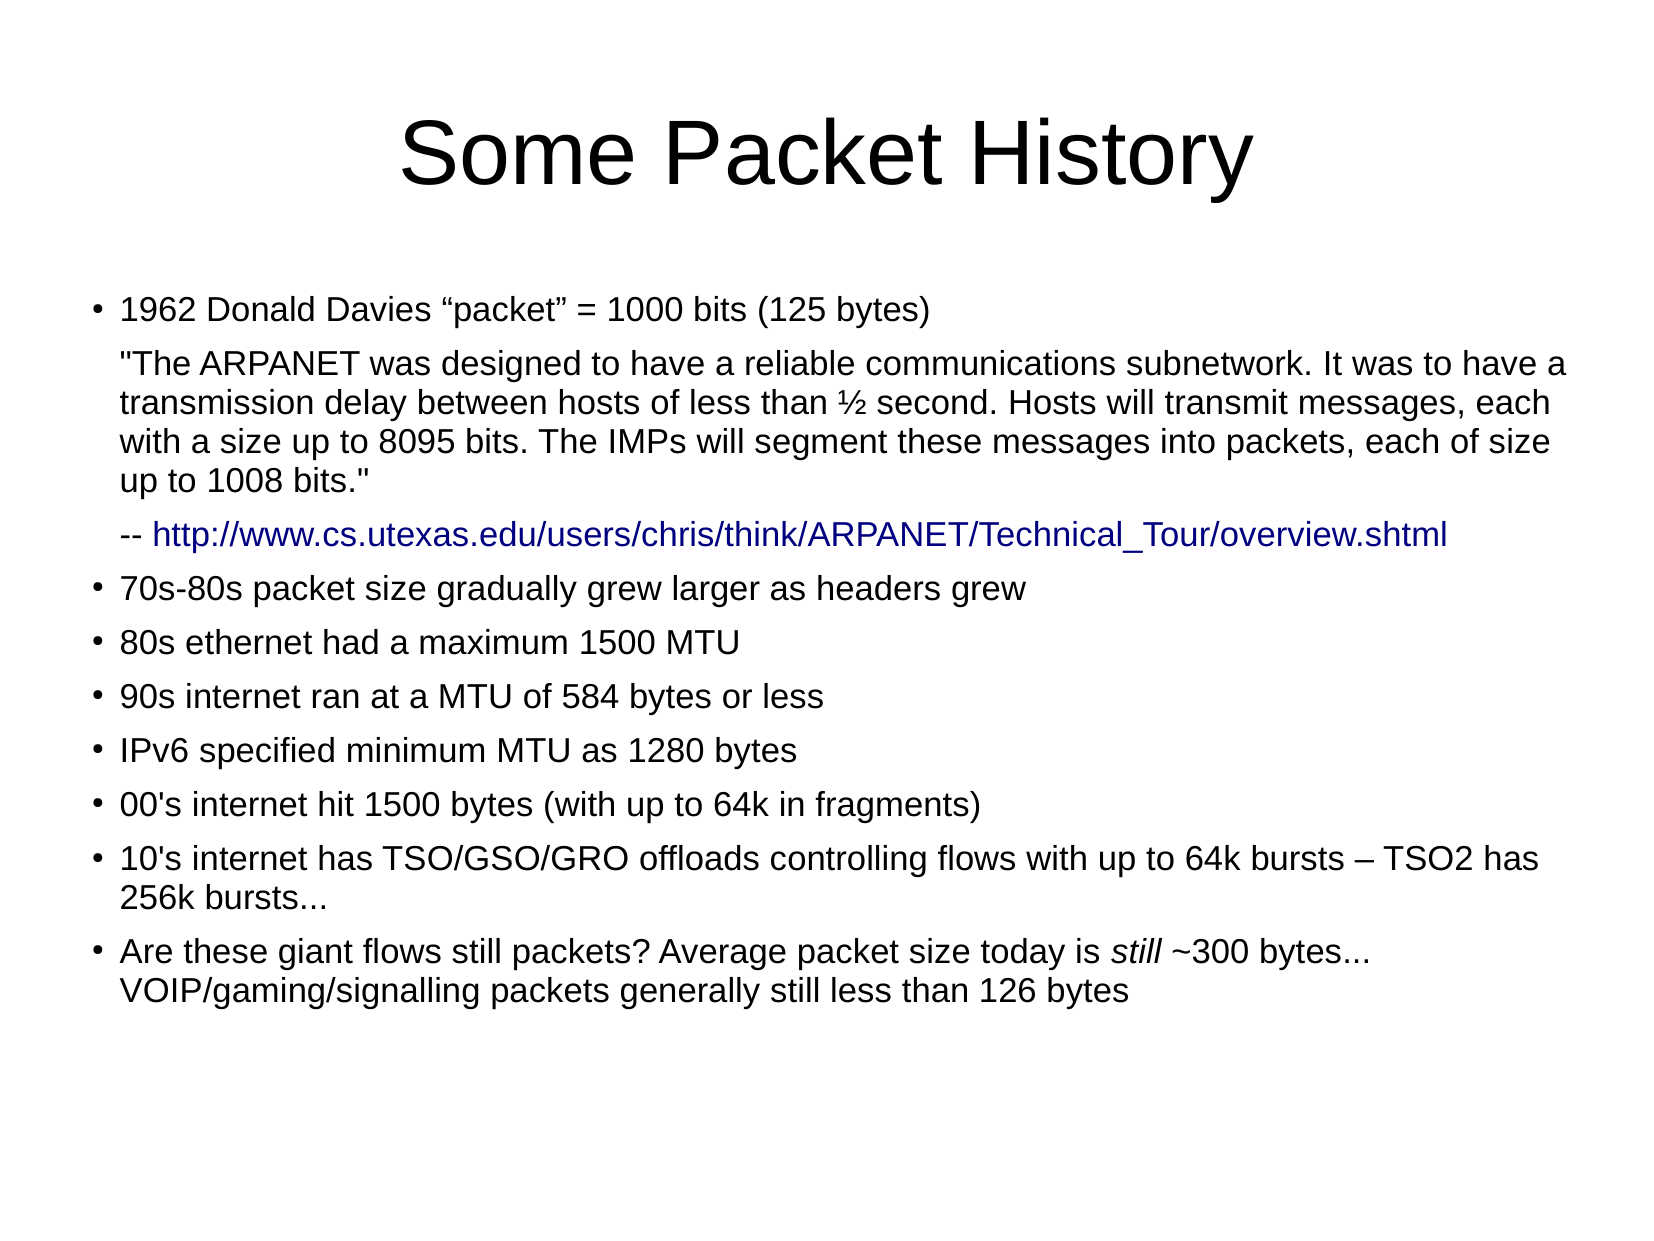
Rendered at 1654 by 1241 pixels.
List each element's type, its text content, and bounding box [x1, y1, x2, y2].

list 1962 Donald Davies “packet” = 1000 bits (125 bytes) "The ARPANET was designed to have a reliable communications subnetwork. It was to have a transmission delay between hosts of less than ½ second. Hosts will transmit messages, each with a size up to 8095 bits. The IMPs will segment these messages into packets, each of size up to 1008 bits." -- http://www.cs.utexas.edu/users/chris/think/ARPANET/Technical_Tour/overview.shtml 70s-80s packet size gradually grew larger as headers grew 80s ethernet had a maximum 1500 MTU 90s internet ran at a MTU of 584 bytes or less IPv6 specified minimum MTU as 1280 bytes 00's internet hit 1500 bytes (with up to 64k in fragments) 10's internet has TSO/GSO/GRO offloads controlling flows with up to 64k bursts – TSO2 has 256k bursts... Are these giant flows still packets? Average packet size today is still ~300 bytes... VOIP/gaming/signalling packets generally still less than 126 bytes [82, 290, 1571, 1010]
title Some Packet History [82, 49, 1571, 257]
